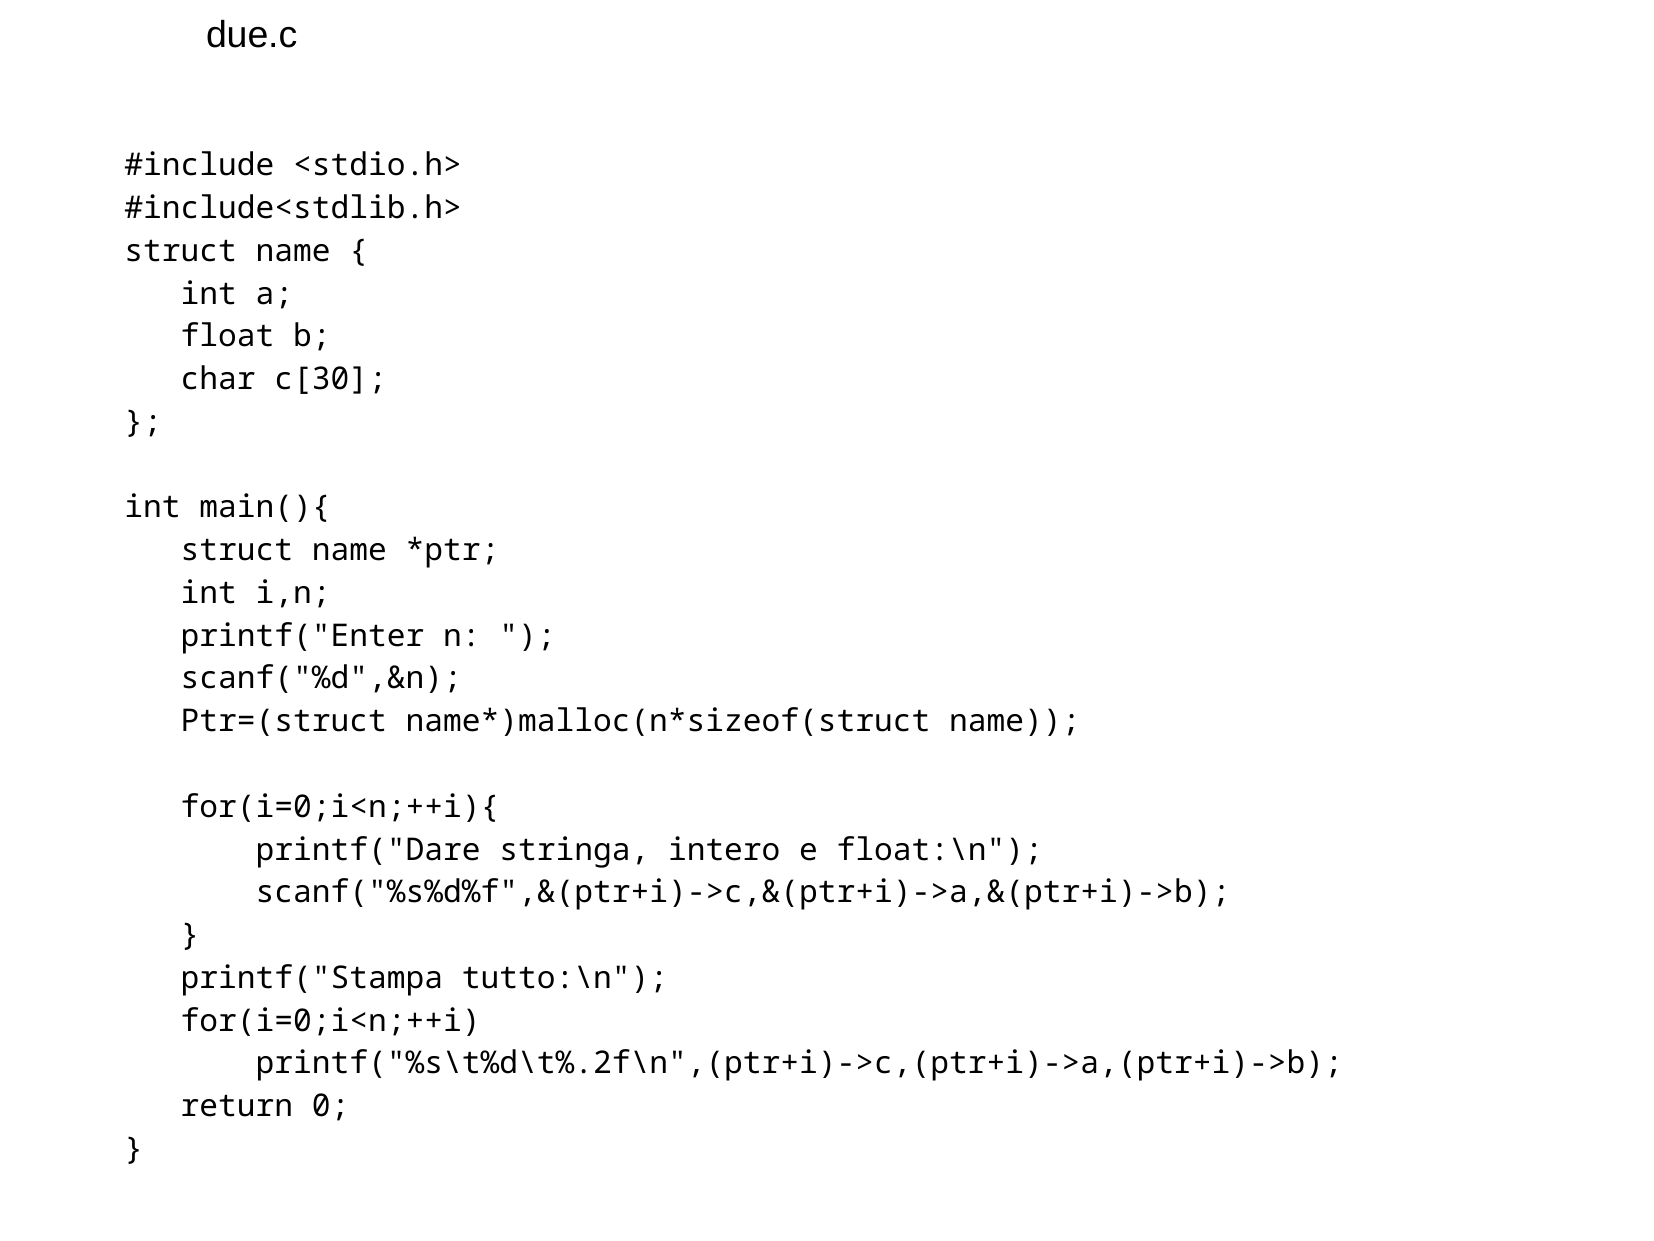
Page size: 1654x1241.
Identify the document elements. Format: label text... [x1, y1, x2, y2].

text_box #include <stdio.h> #include<stdlib.h> struct name { int a; float b; char c[30]; }; int main(){ struct name *ptr; int i,n; printf("Enter n: "); scanf("%d",&n); Ptr=(struct name*)malloc(n*sizeof(struct name)); for(i=0;i<n;++i){ printf("Dare stringa, intero e float:\n"); scanf("%s%d%f",&(ptr+i)->c,&(ptr+i)->a,&(ptr+i)->b); } printf("Stampa tutto:\n"); for(i=0;i<n;++i) printf("%s\t%d\t%.2f\n",(ptr+i)->c,(ptr+i)->a,(ptr+i)->b); return 0; } [109, 135, 1595, 1063]
text_box due.c [191, 6, 687, 64]
